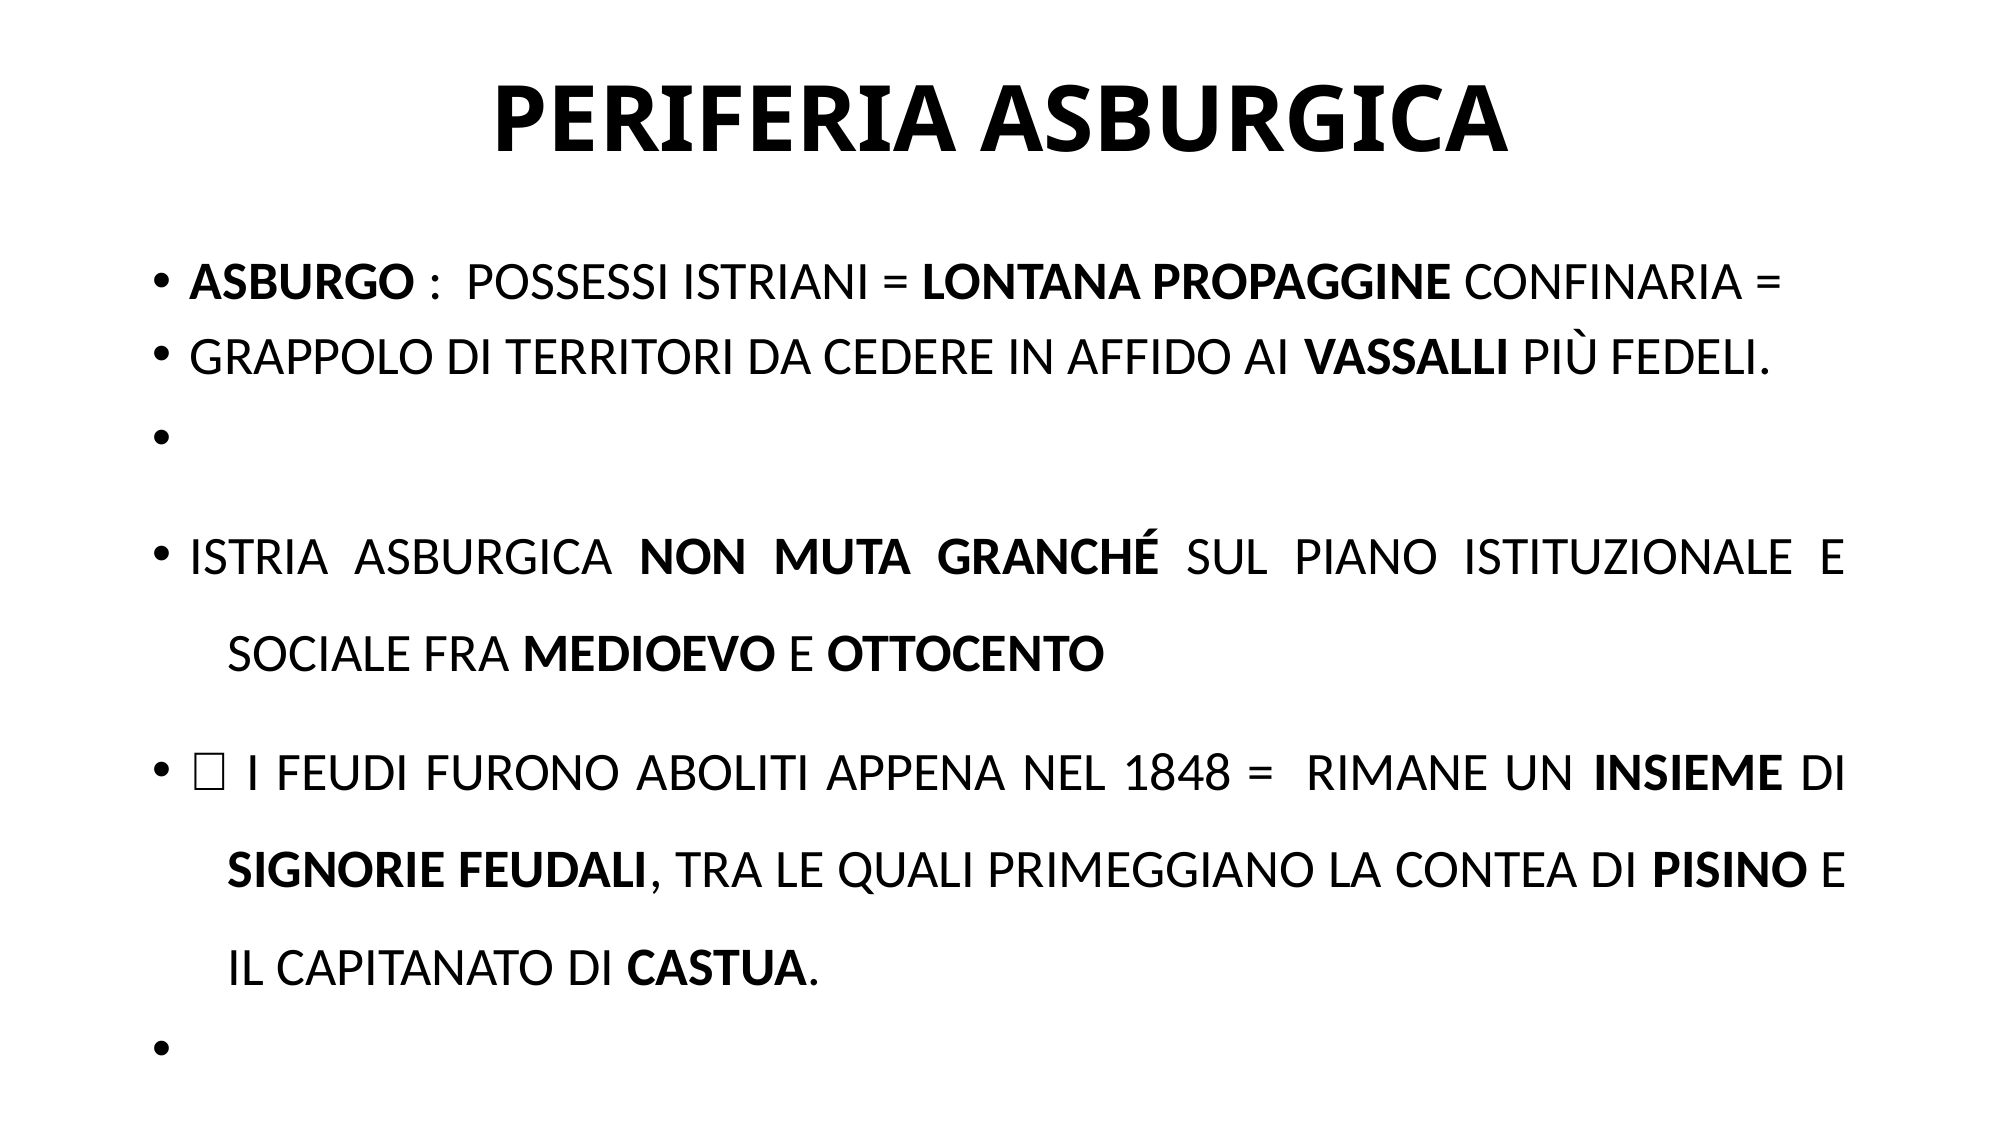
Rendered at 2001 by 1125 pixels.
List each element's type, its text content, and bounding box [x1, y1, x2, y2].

title PERIFERIA ASBURGICA [137, 59, 1863, 184]
list ASBURGO : POSSESSI ISTRIANI = LONTANA PROPAGGINE CONFINARIA = GRAPPOLO DI TERRITORI DA CEDERE IN AFFIDO AI VASSALLI PIÙ FEDELI. ISTRIA ASBURGICA NON MUTA GRANCHÉ SUL PIANO ISTITUZIONALE E SOCIALE FRA MEDIOEVO E OTTOCENTO  I FEUDI FURONO ABOLITI APPENA NEL 1848 = RIMANE UN INSIEME DI SIGNORIE FEUDALI, TRA LE QUALI PRIMEGGIANO LA CONTEA DI PISINO E IL CAPITANATO DI CASTUA. [137, 241, 1863, 1125]
